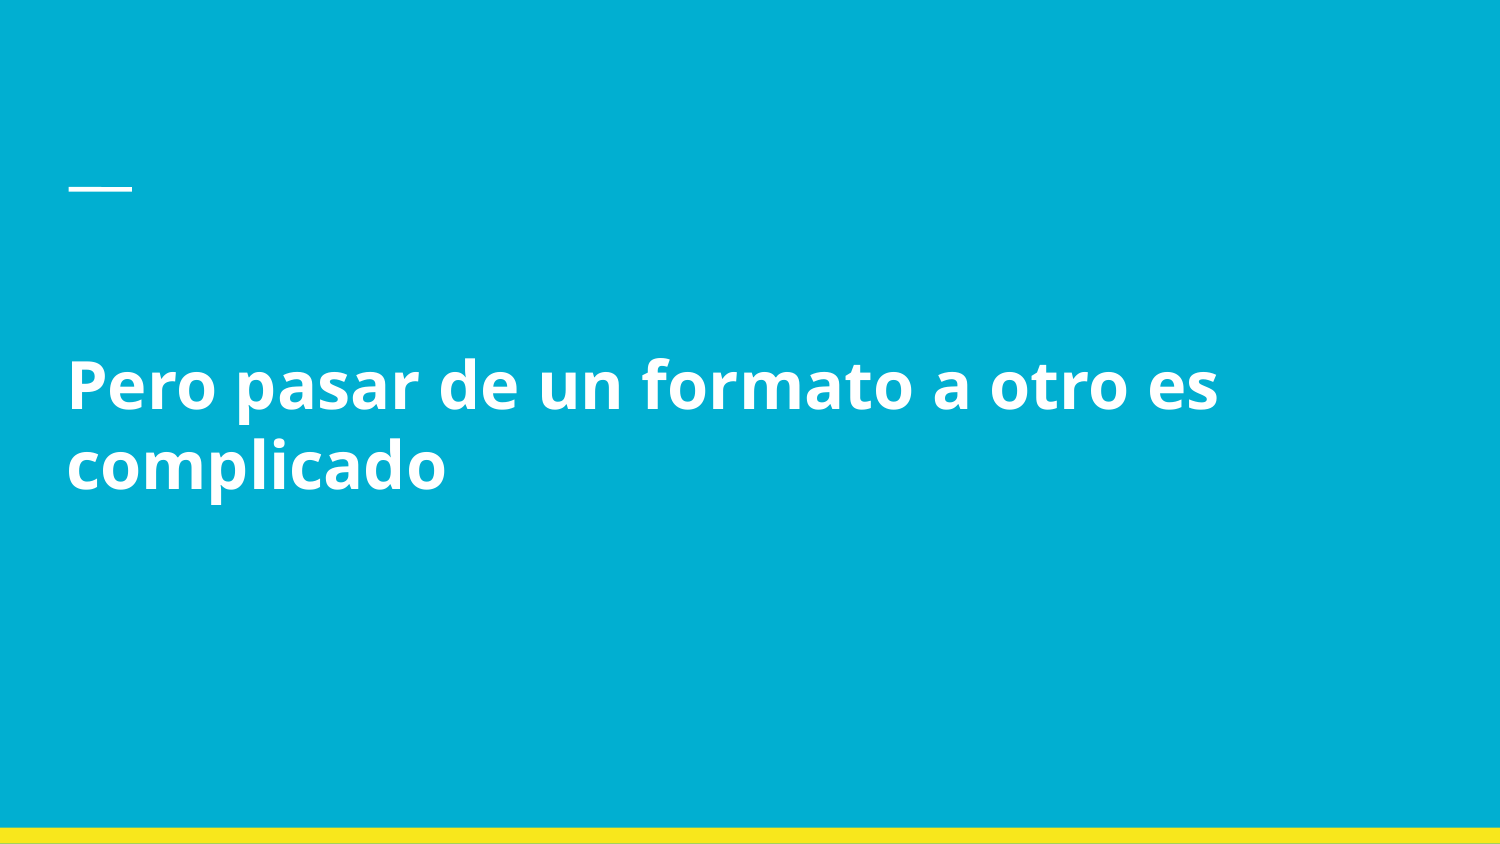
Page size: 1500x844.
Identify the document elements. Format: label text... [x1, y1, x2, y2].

title Pero pasar de un formato a otro es complicado [51, 327, 1449, 779]
